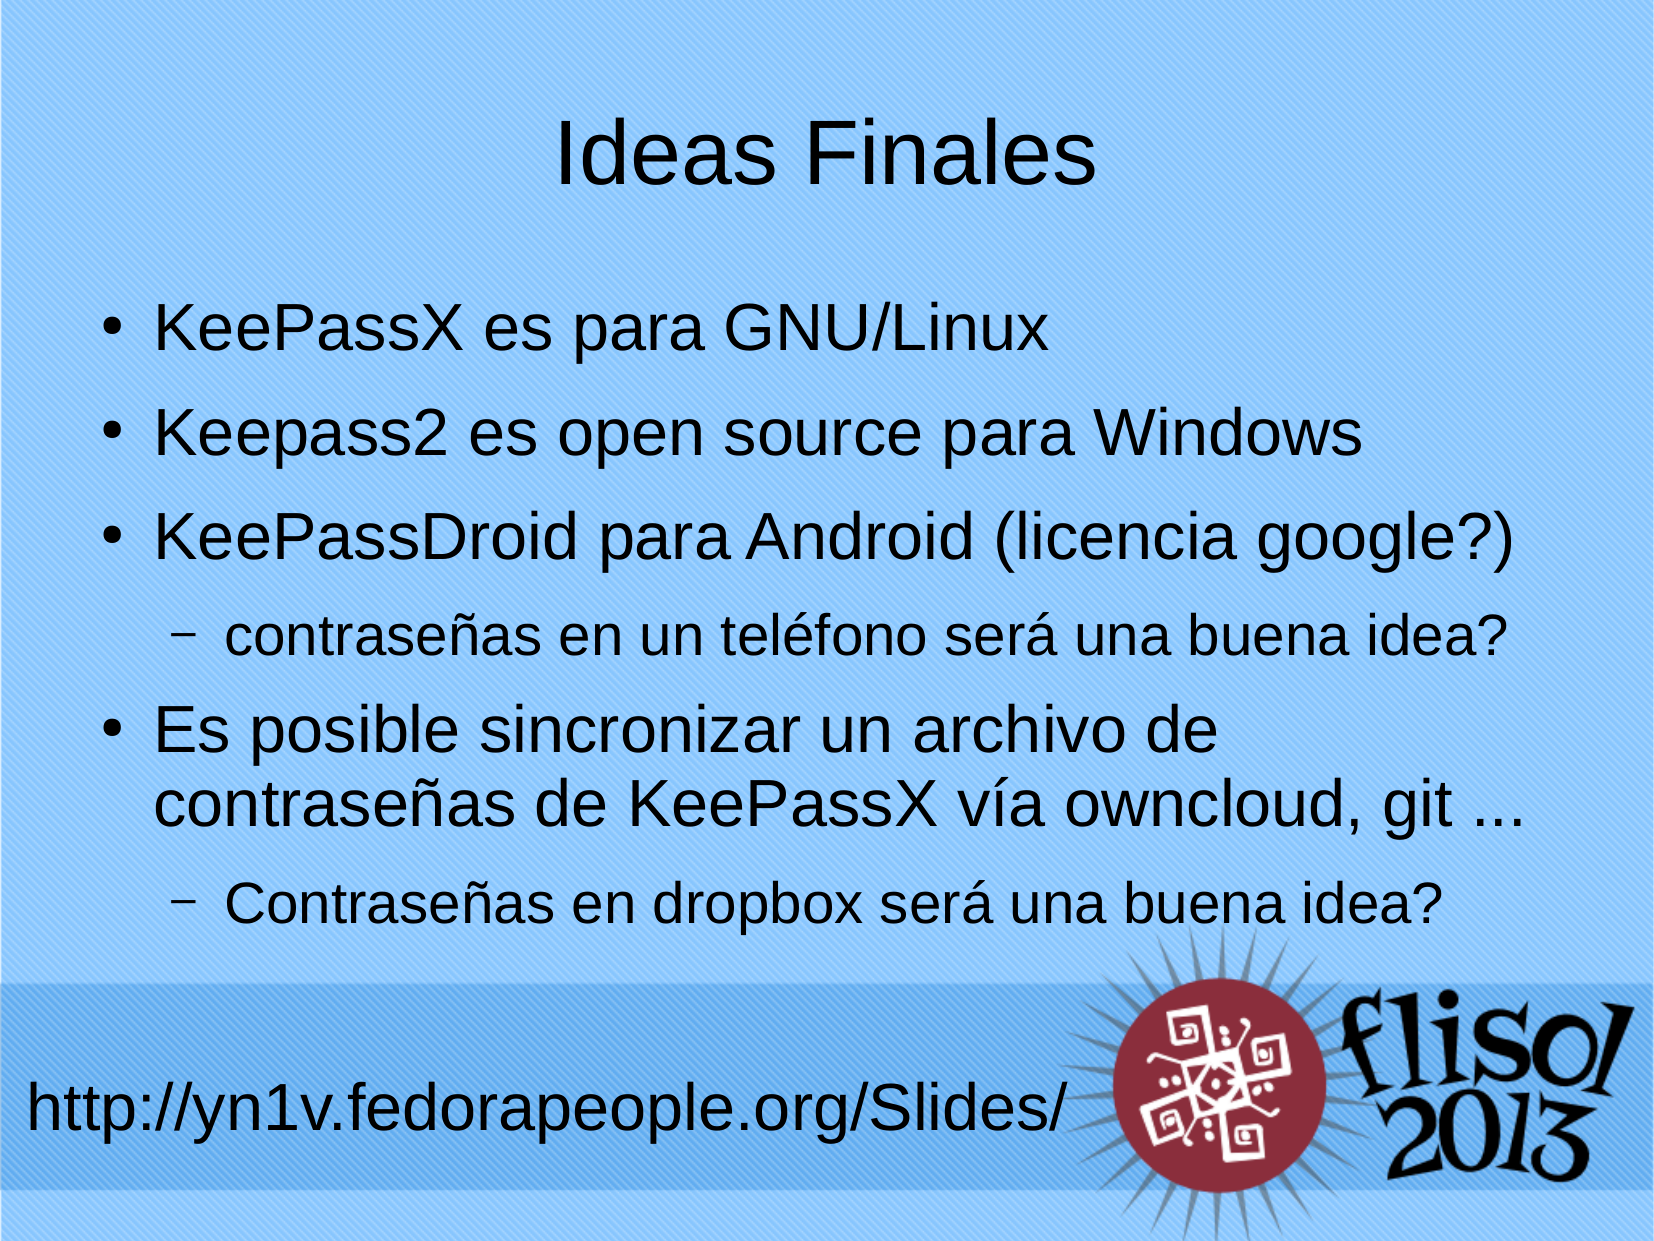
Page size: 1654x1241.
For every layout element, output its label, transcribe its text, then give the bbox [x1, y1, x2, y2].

list KeePassX es para GNU/Linux Keepass2 es open source para Windows KeePassDroid para Android (licencia google?) contraseñas en un teléfono será una buena idea? Es posible sincronizar un archivo de contraseñas de KeePassX vía owncloud, git ... Contraseñas en dropbox será una buena idea? [82, 290, 1538, 1010]
picture [0, 0, 1654, 1241]
text_box http://yn1v.fedorapeople.org/Slides/ [11, 1062, 1084, 1153]
title Ideas Finales [82, 49, 1571, 257]
